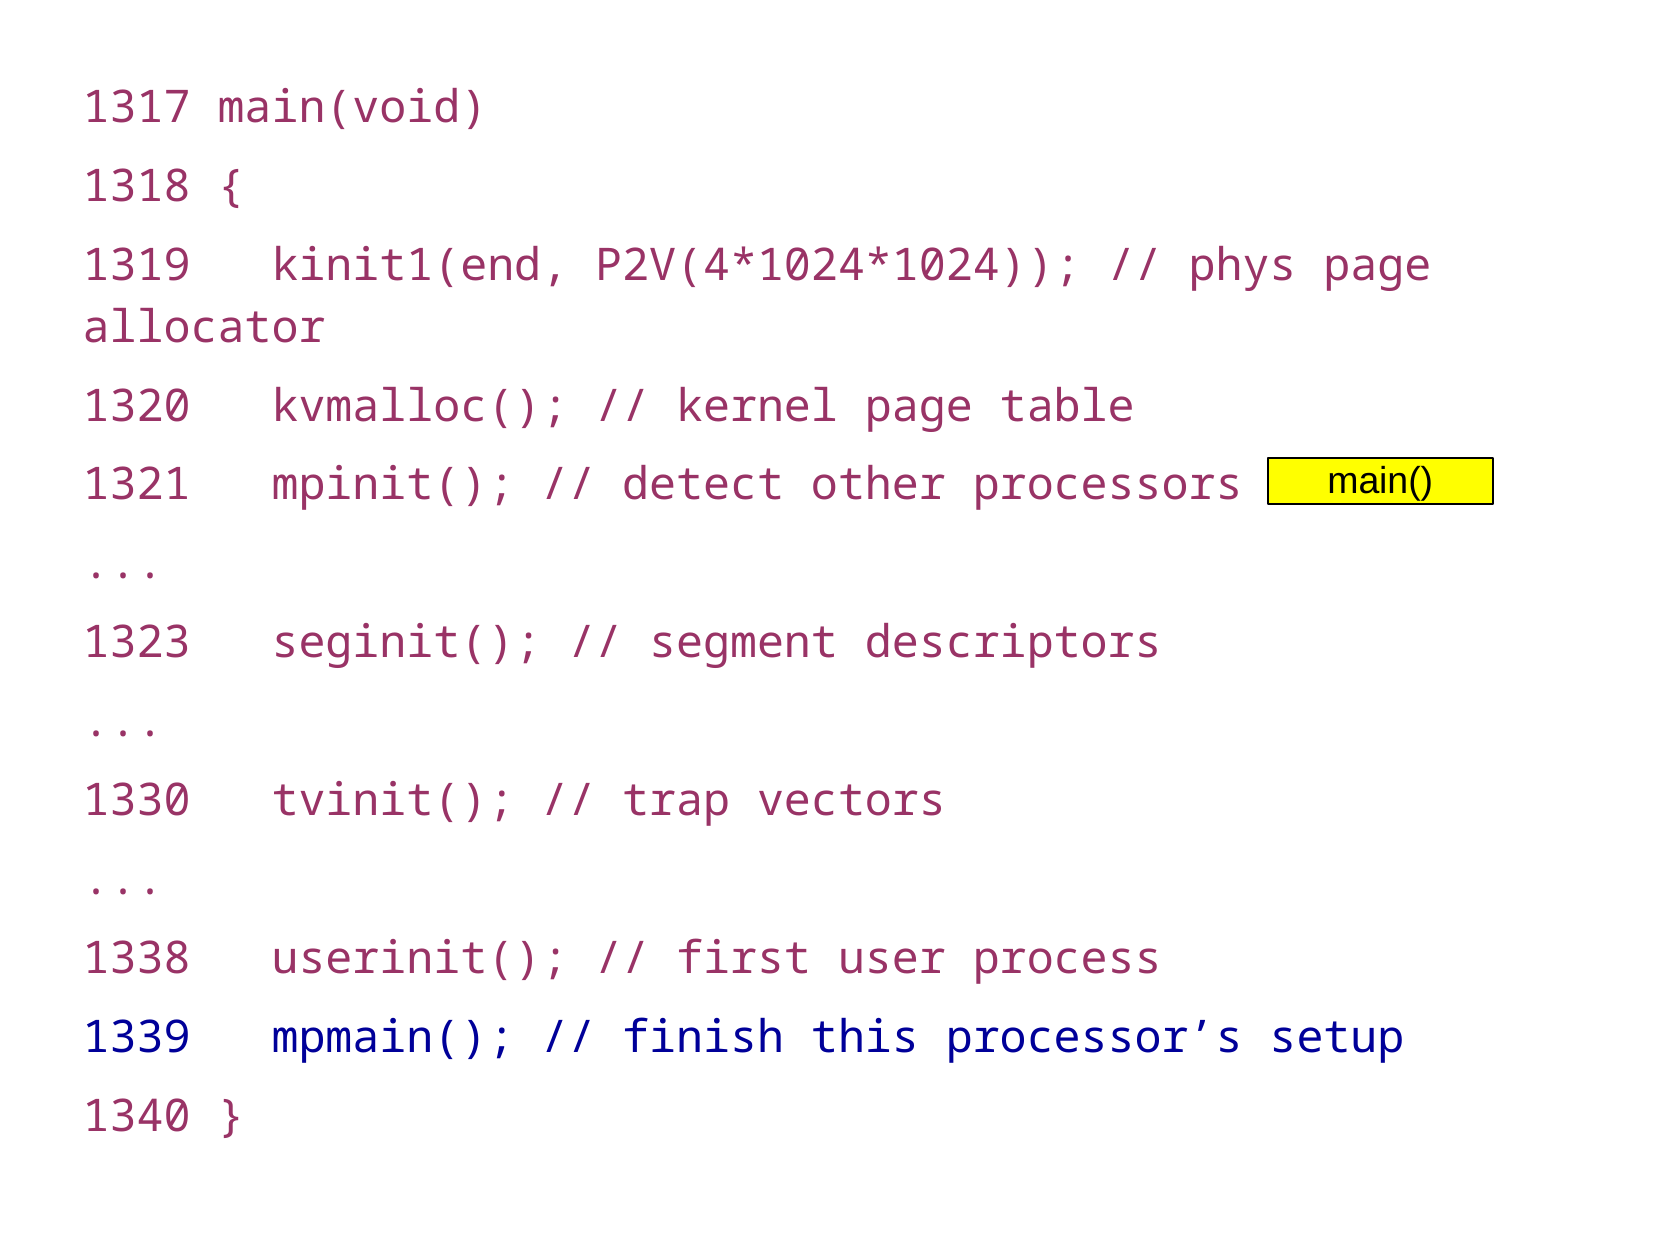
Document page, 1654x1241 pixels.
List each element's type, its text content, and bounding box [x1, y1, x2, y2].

list 1317 main(void) 1318 { 1319 kinit1(end, P2V(4*1024*1024)); // phys page allocator 1320 kvmalloc(); // kernel page table 1321 mpinit(); // detect other processors ... 1323 seginit(); // segment descriptors ... 1330 tvinit(); // trap vectors ... 1338 userinit(); // first user process 1339 mpmain(); // finish this processor’s setup 1340 } [82, 75, 1571, 1163]
text_box main() [1267, 457, 1493, 504]
